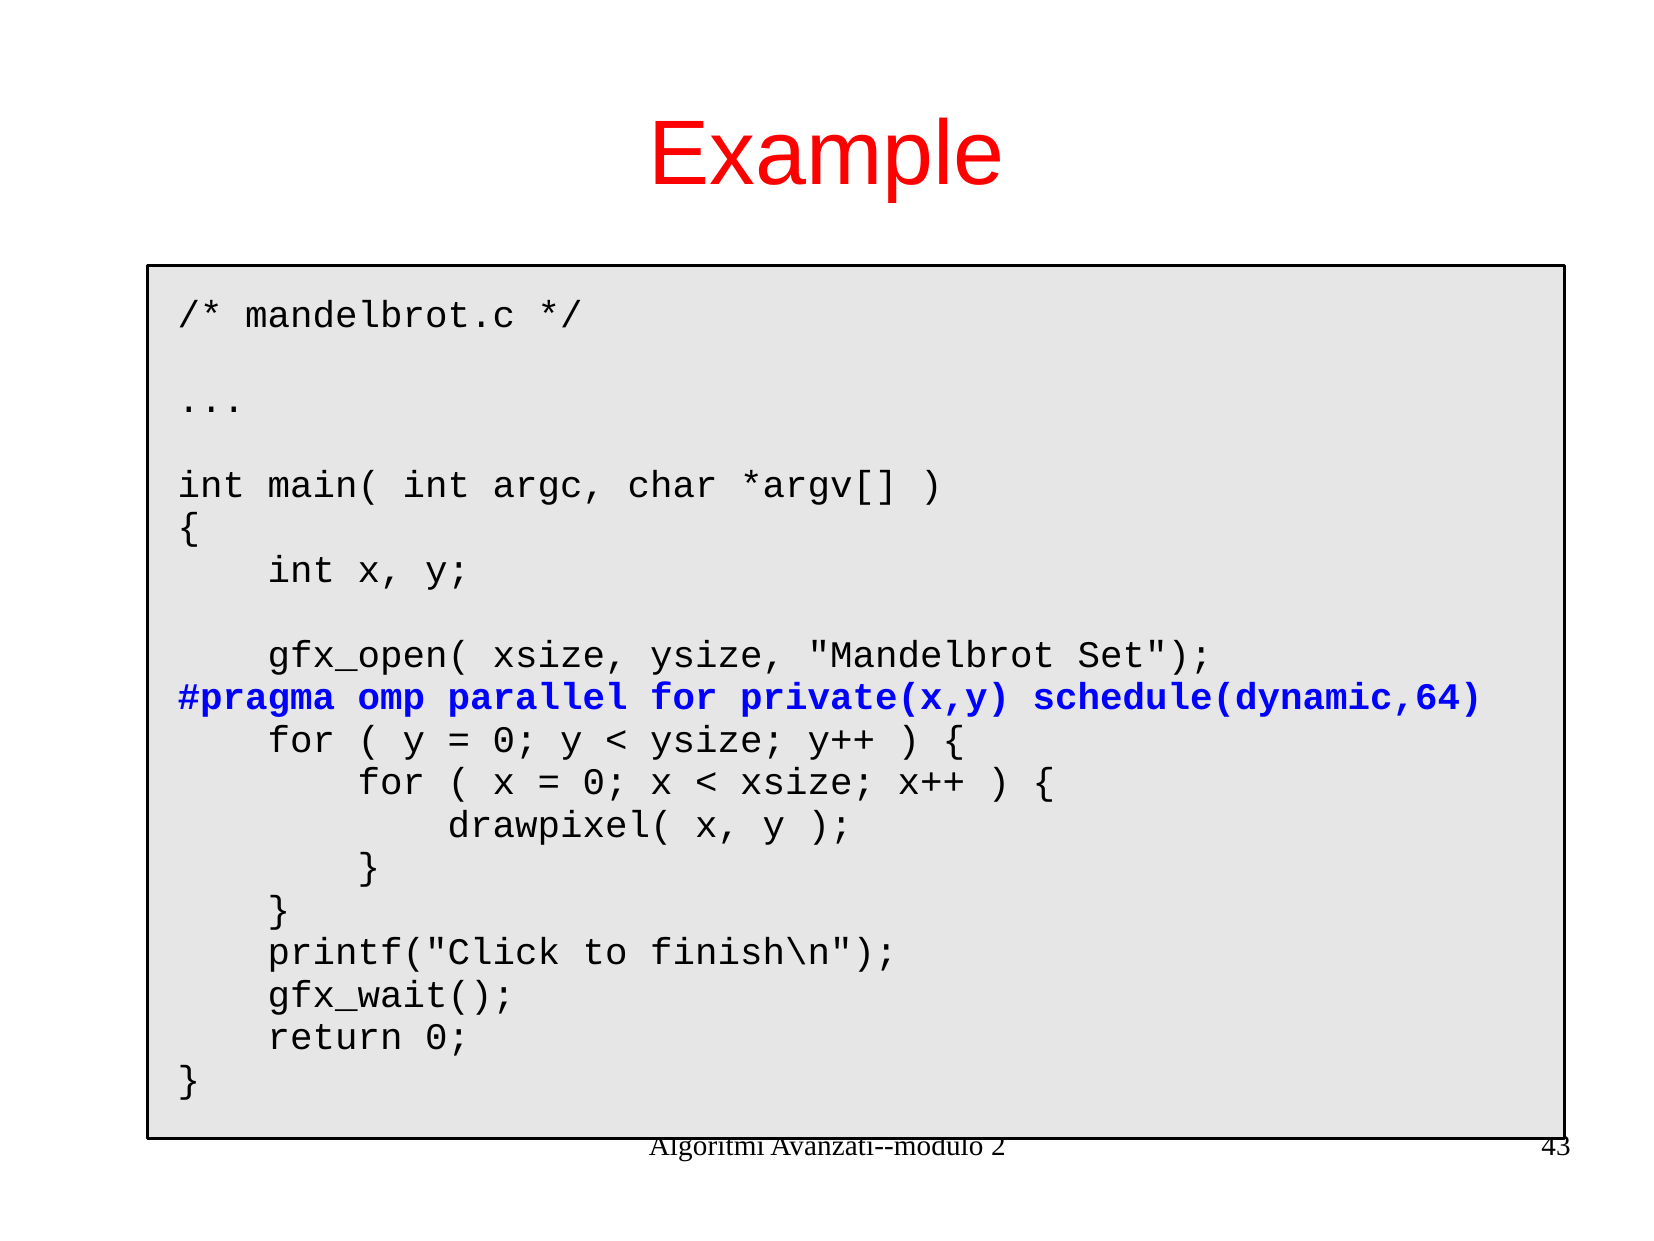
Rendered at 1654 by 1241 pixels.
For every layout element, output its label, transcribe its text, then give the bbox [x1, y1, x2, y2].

title Example [82, 49, 1571, 257]
text_box /* mandelbrot.c */ ... int main( int argc, char *argv[] ) { int x, y; gfx_open( xsize, ysize, "Mandelbrot Set"); #pragma omp parallel for private(x,y) schedule(dynamic,64) for ( y = 0; y < ysize; y++ ) { for ( x = 0; x < xsize; x++ ) { drawpixel( x, y ); } } printf("Click to finish\n"); gfx_wait(); return 0; } [147, 265, 1565, 1139]
